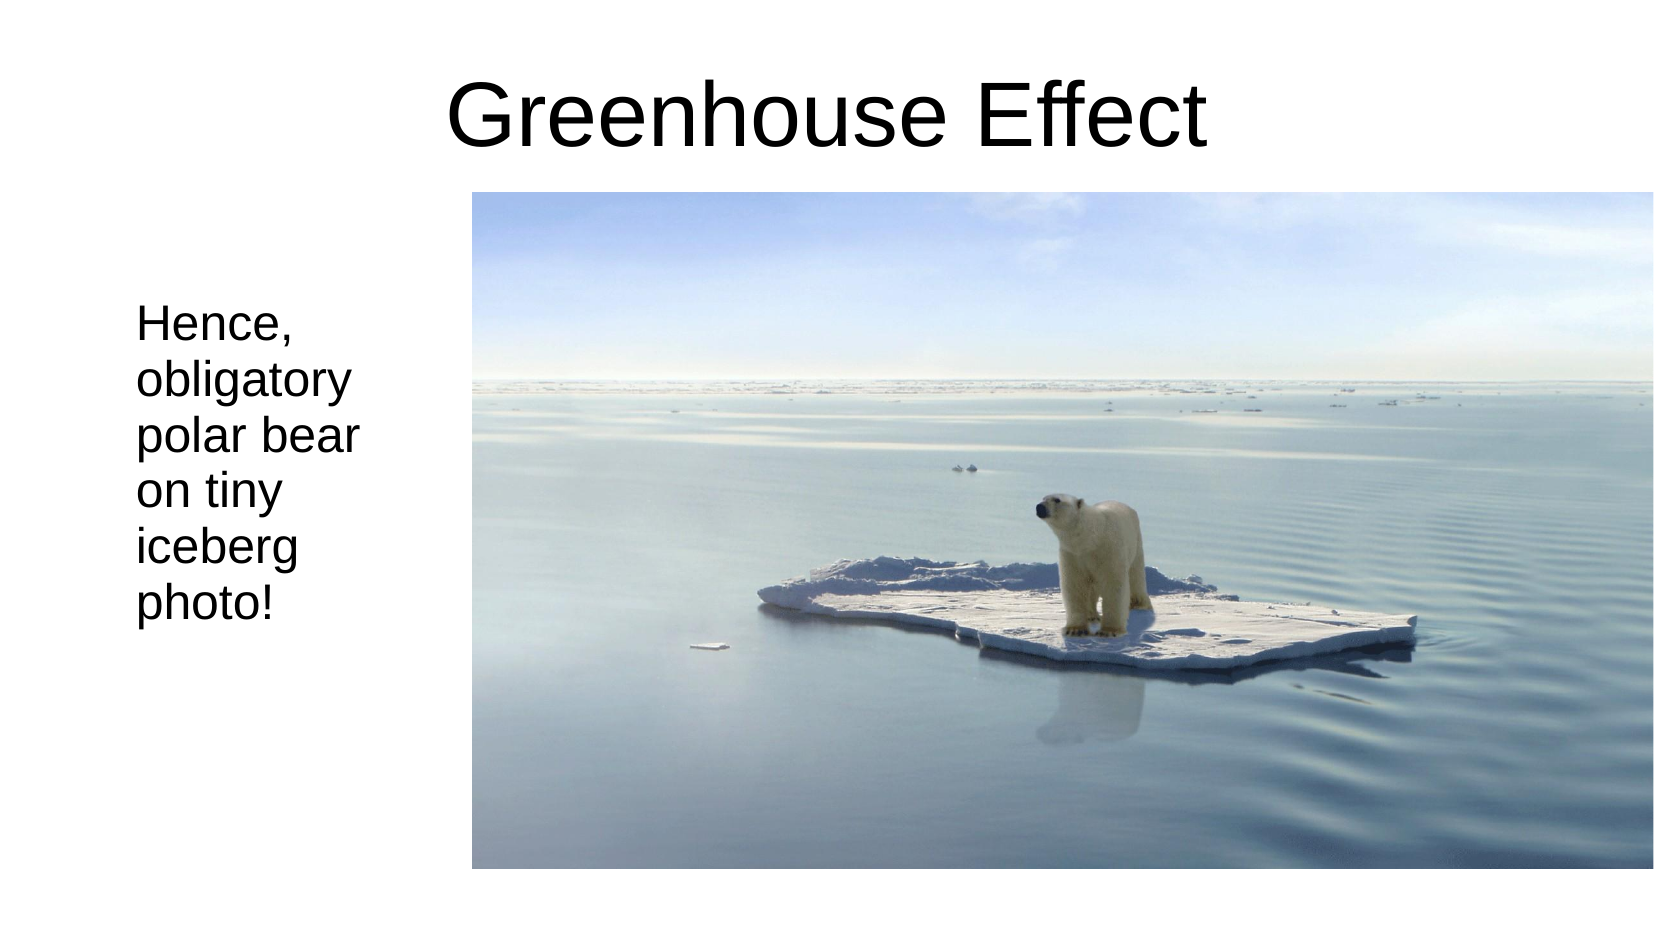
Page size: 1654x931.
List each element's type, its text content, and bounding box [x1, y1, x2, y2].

subtitle Hence, obligatory polar bear on tiny iceberg photo! [135, 295, 414, 630]
title Greenhouse Effect [82, 37, 1571, 193]
picture [472, 192, 1654, 869]
